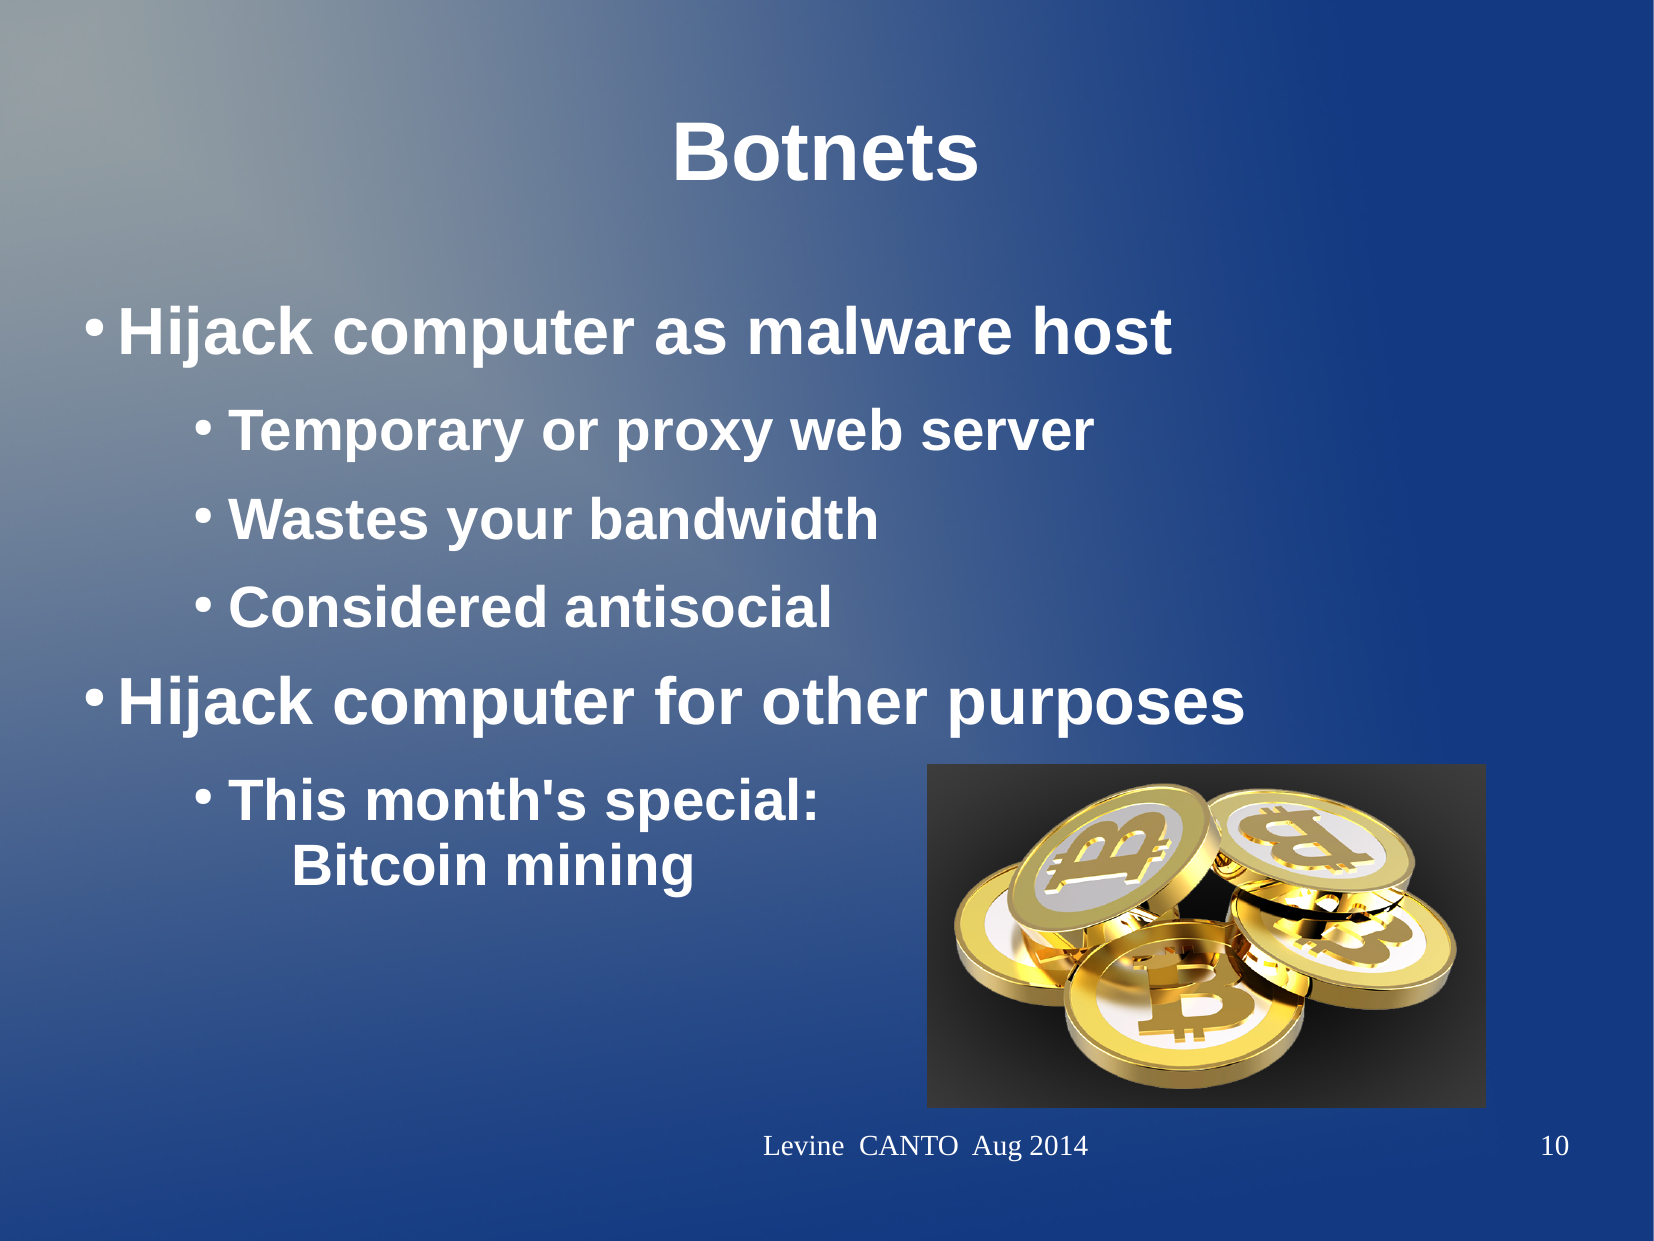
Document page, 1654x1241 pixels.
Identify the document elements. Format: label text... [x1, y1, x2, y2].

picture [0, 0, 1654, 1241]
list Hijack computer as malware host Temporary or proxy web server Wastes your bandwidth Considered antisocial Hijack computer for other purposes This month's special: Bitcoin mining [82, 290, 1570, 1108]
title Botnets [82, 49, 1570, 256]
